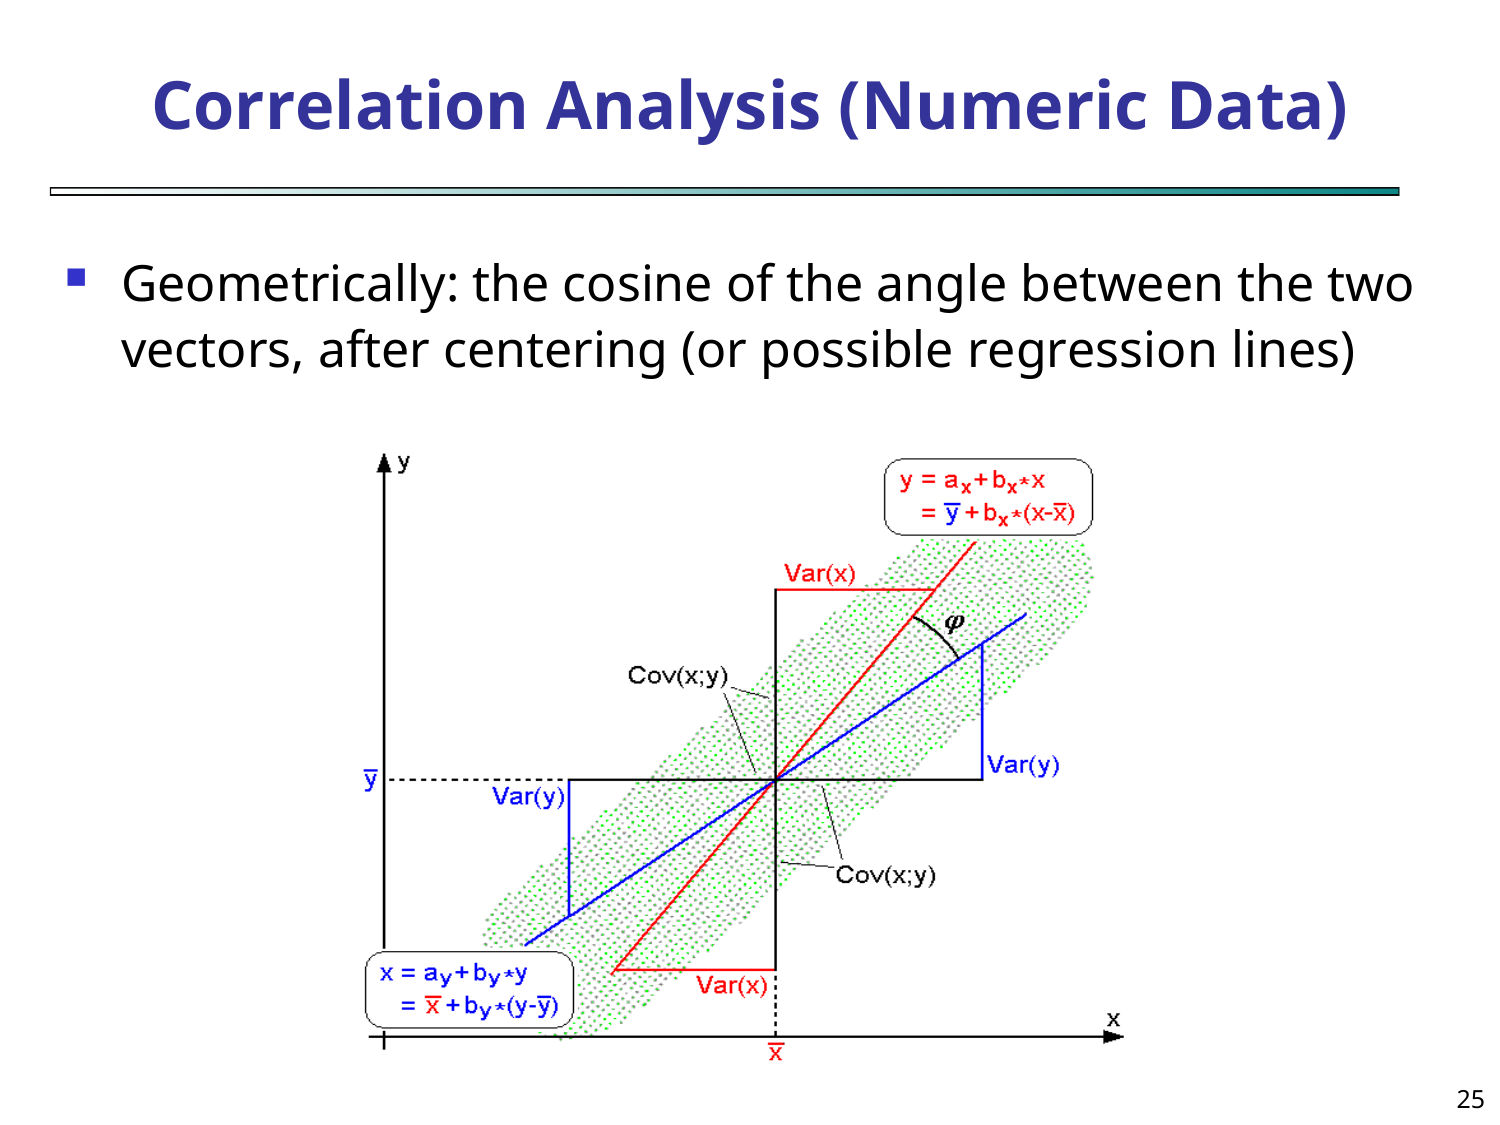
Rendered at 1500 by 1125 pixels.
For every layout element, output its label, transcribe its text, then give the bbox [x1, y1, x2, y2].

title Correlation Analysis (Numeric Data) [0, 49, 1500, 150]
text_box <number> [1187, 1062, 1500, 1125]
list Geometrically: the cosine of the angle between the two vectors, after centering (or possible regression lines) [50, 237, 1450, 1063]
